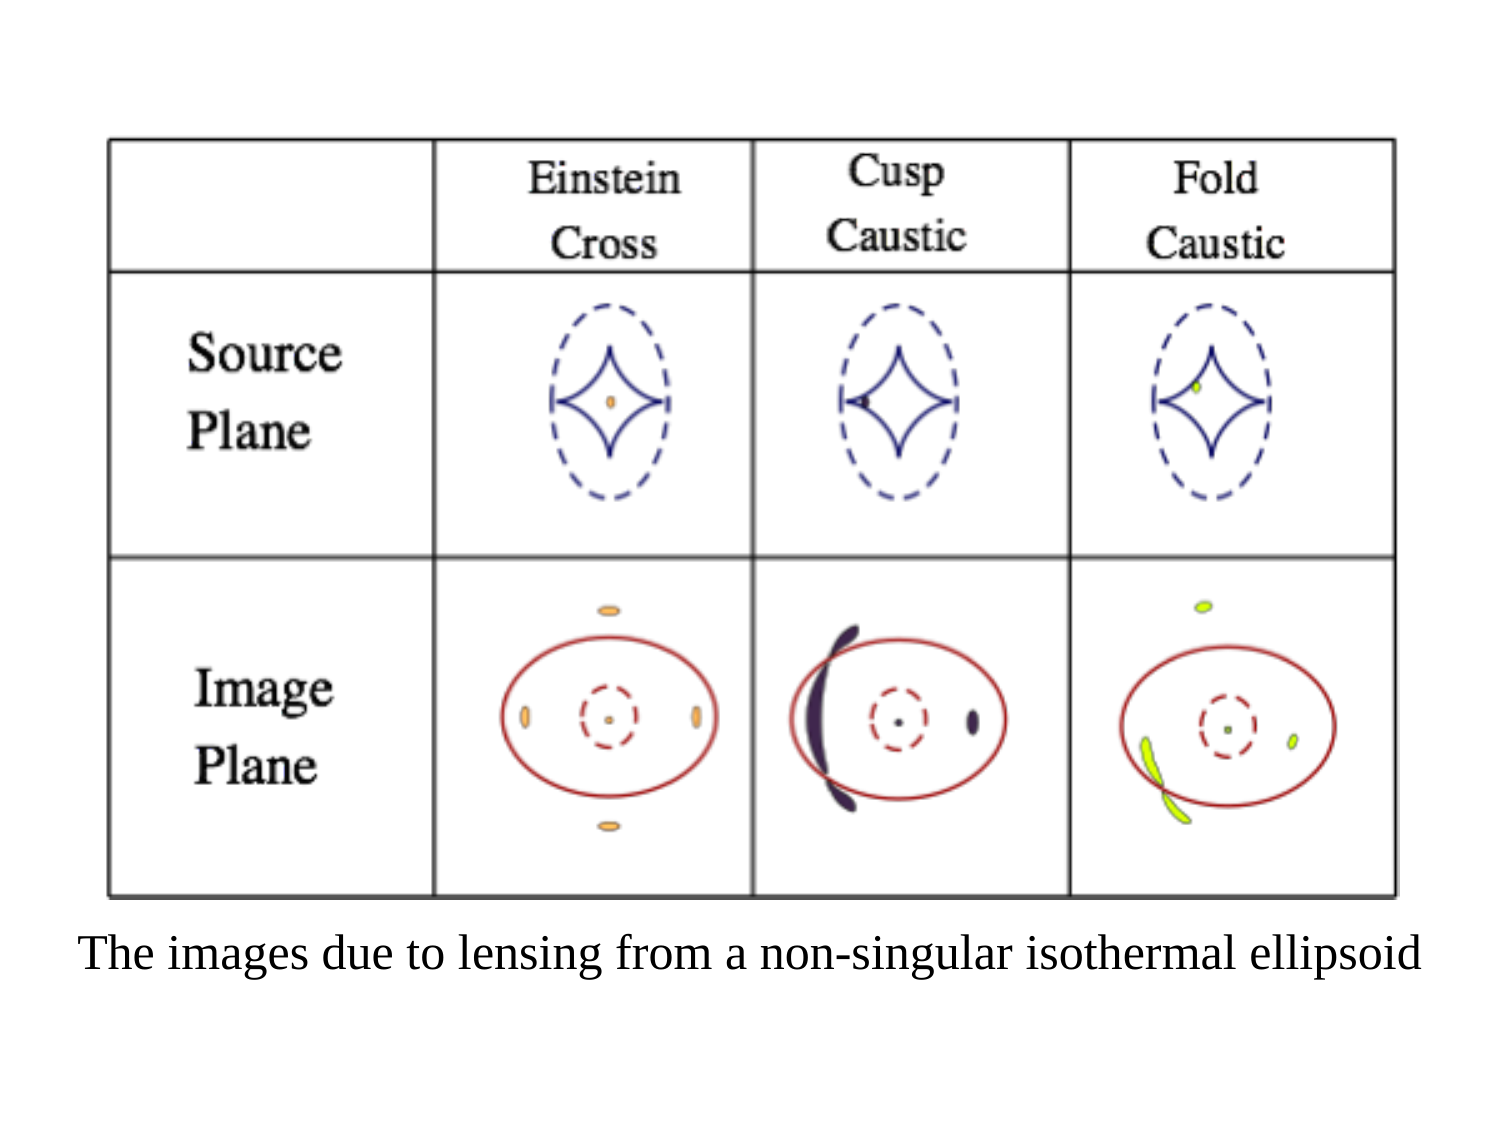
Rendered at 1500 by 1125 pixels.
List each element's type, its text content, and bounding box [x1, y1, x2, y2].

text_box The images due to lensing from a non-singular isothermal ellipsoid [62, 911, 1450, 987]
picture [105, 135, 1400, 900]
